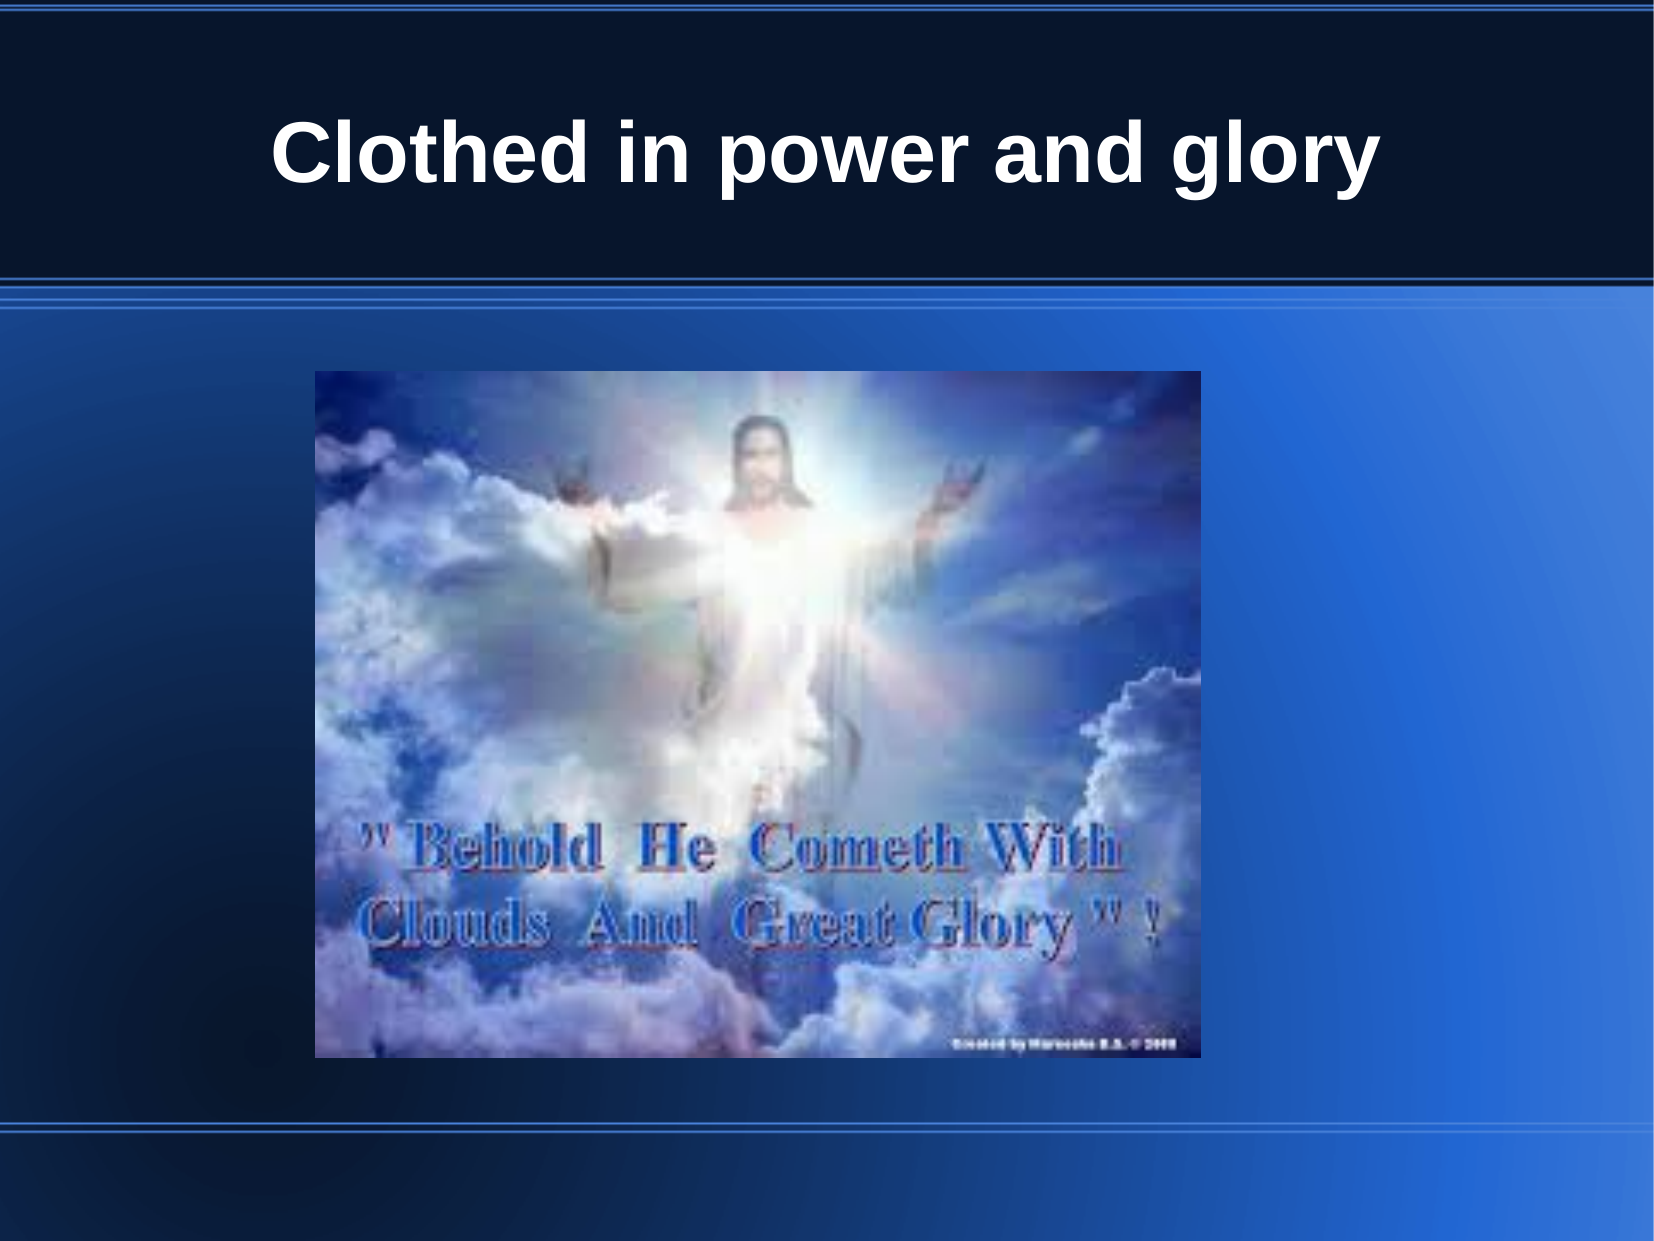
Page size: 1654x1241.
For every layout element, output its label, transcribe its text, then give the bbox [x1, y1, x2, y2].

picture [0, 0, 1654, 1241]
title Clothed in power and glory [82, 49, 1571, 257]
